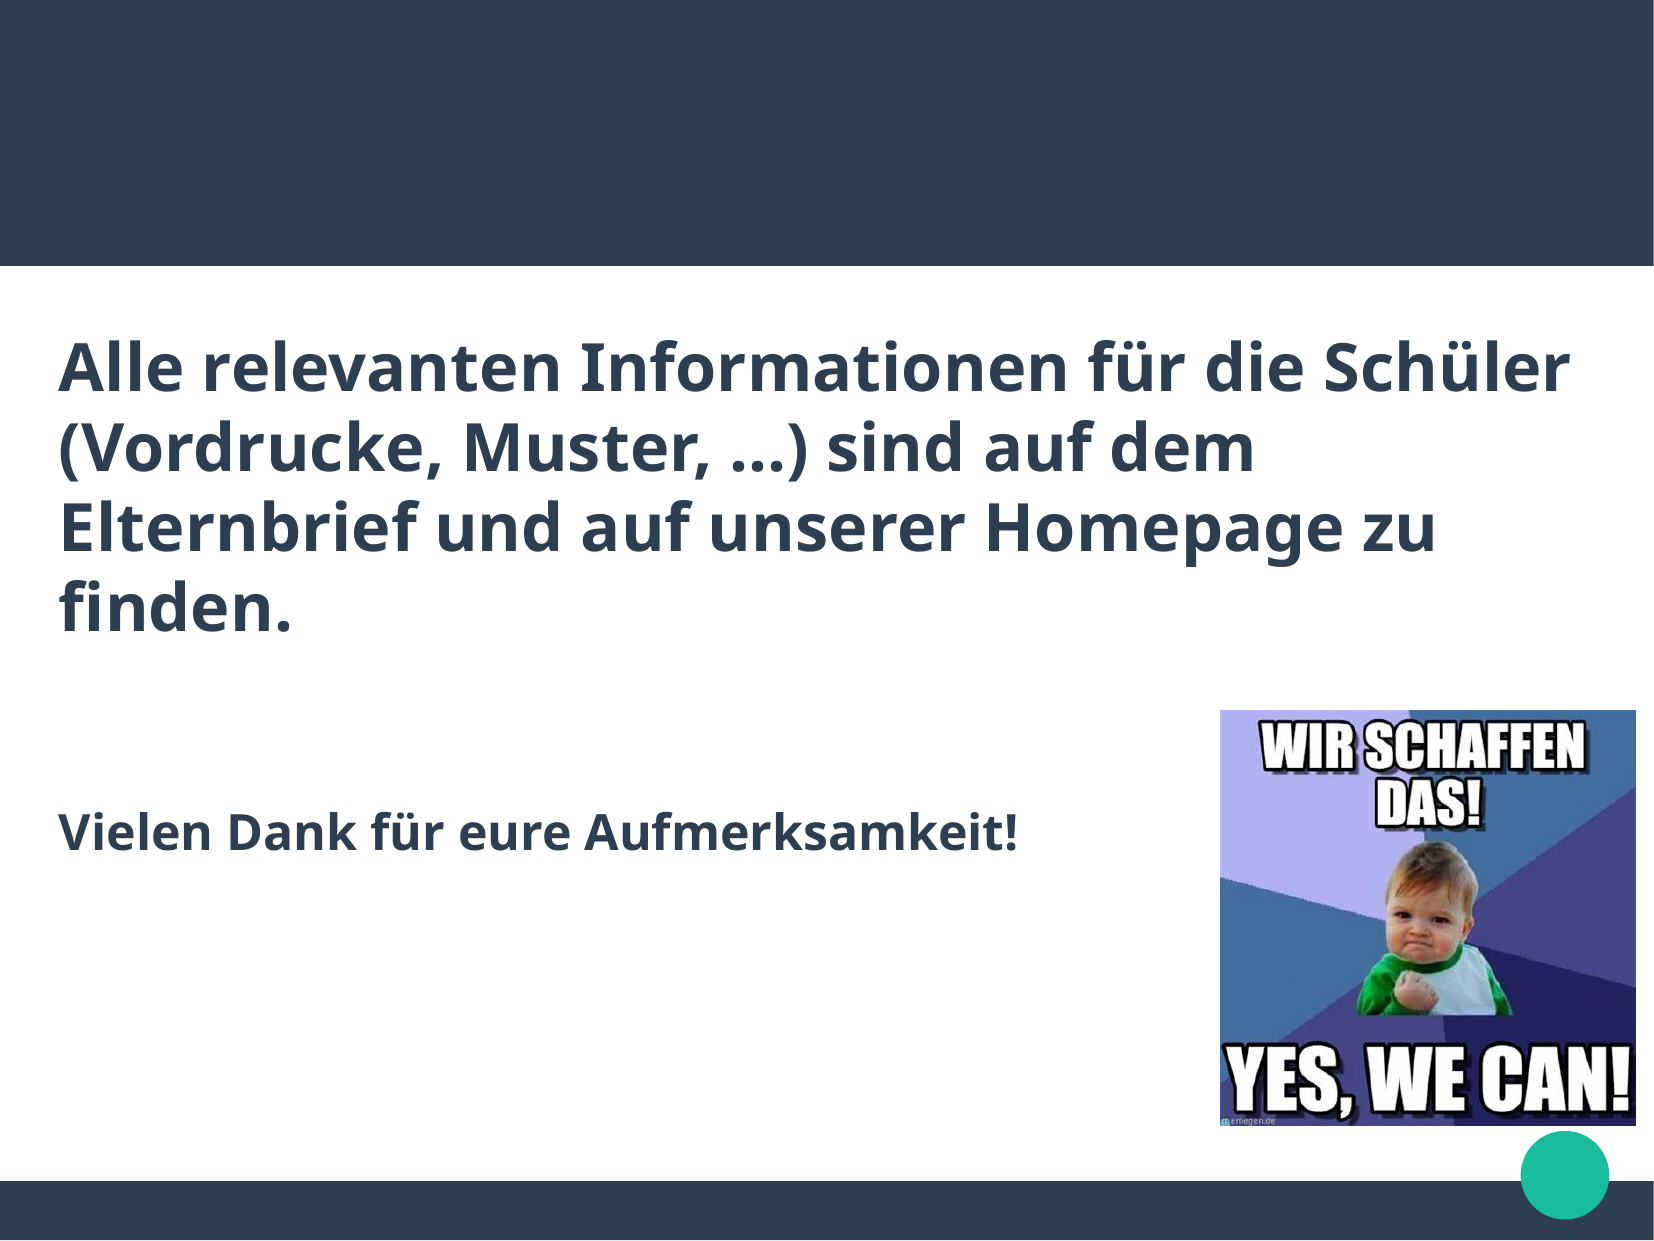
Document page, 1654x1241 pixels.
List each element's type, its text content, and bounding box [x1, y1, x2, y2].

picture [1220, 710, 1636, 1126]
list Alle relevanten Informationen für die Schüler (Vordrucke, Muster, …) sind auf dem Elternbrief und auf unserer Homepage zu finden. Vielen Dank für eure Aufmerksamkeit! [59, 324, 1595, 1152]
